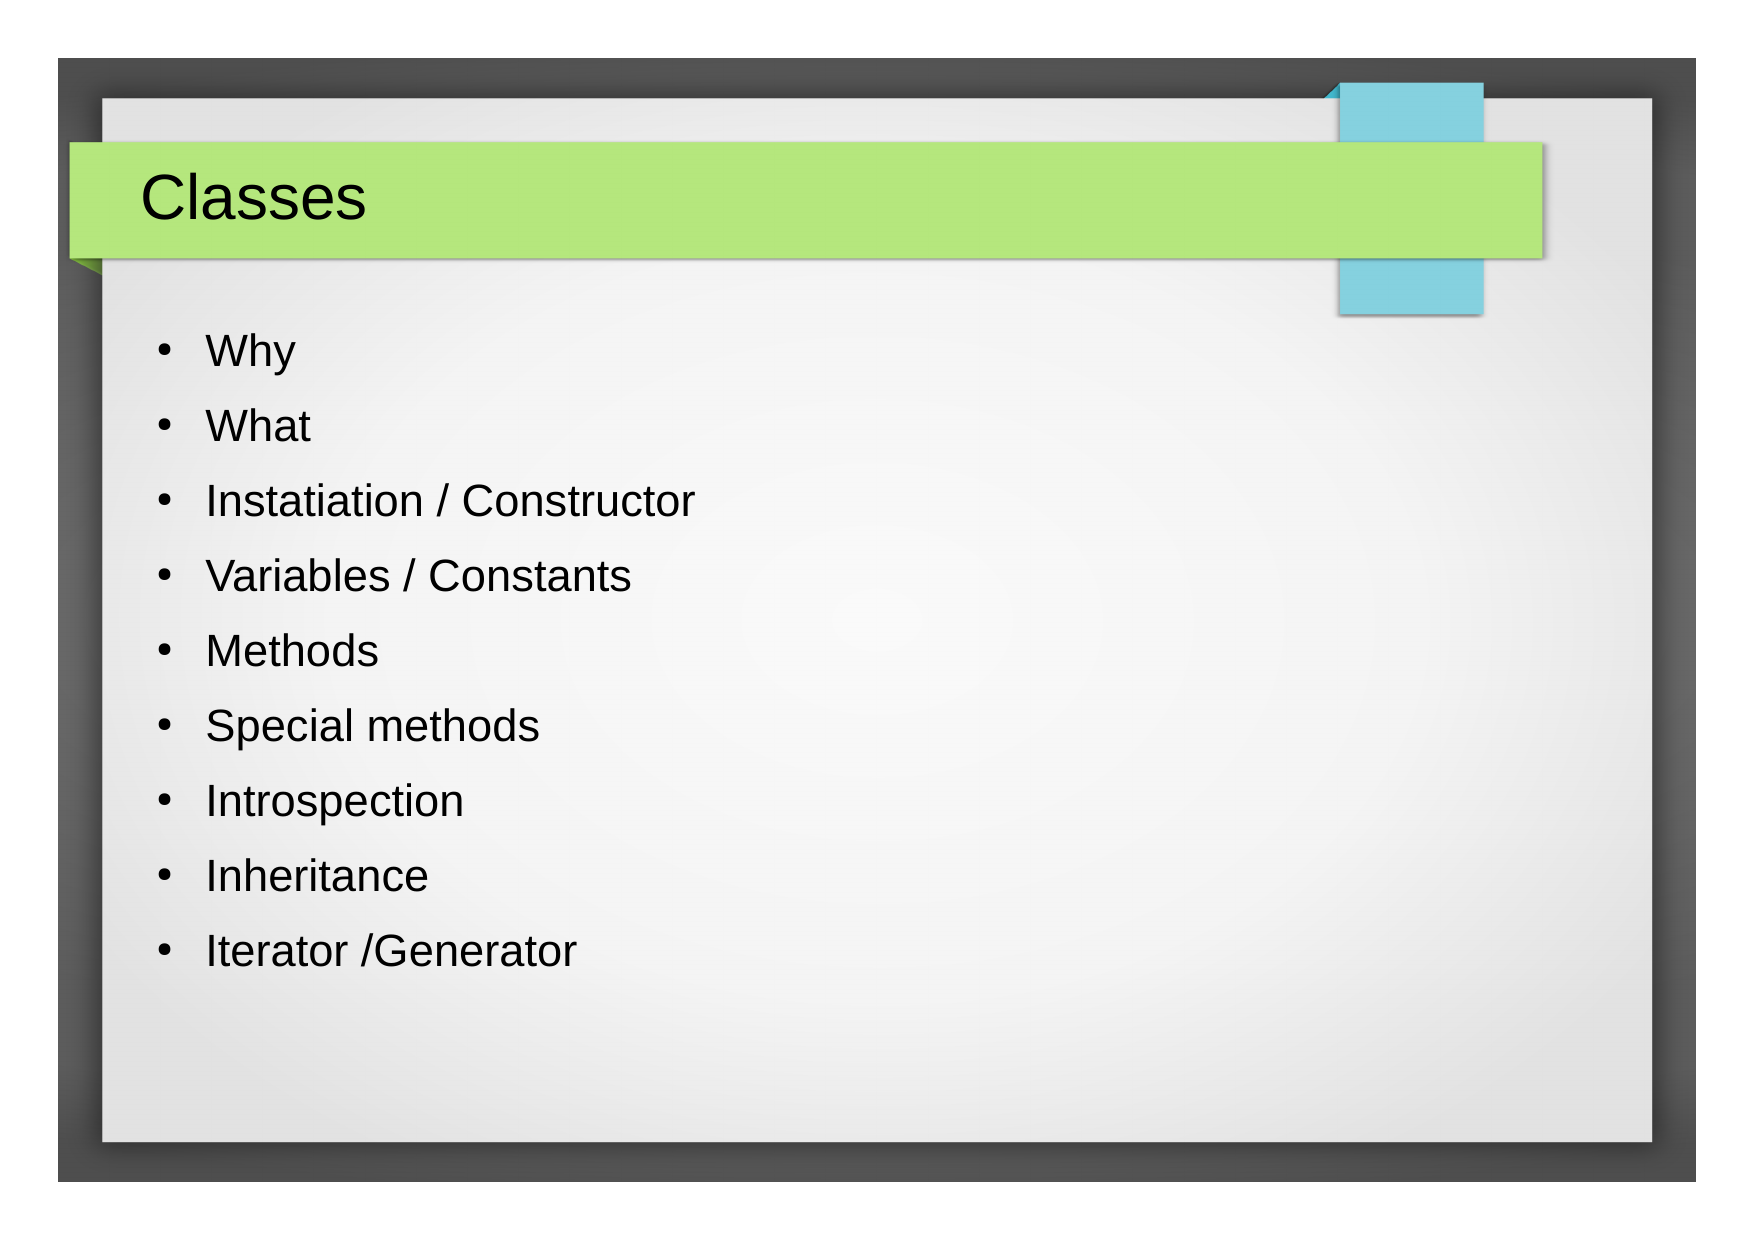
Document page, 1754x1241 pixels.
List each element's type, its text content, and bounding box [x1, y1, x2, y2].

list Why What Instatiation / Constructor Variables / Constants Methods Special methods Introspection Inheritance Iterator /Generator [140, 325, 1614, 978]
picture [58, 58, 1696, 1182]
title Classes [140, 144, 1310, 251]
